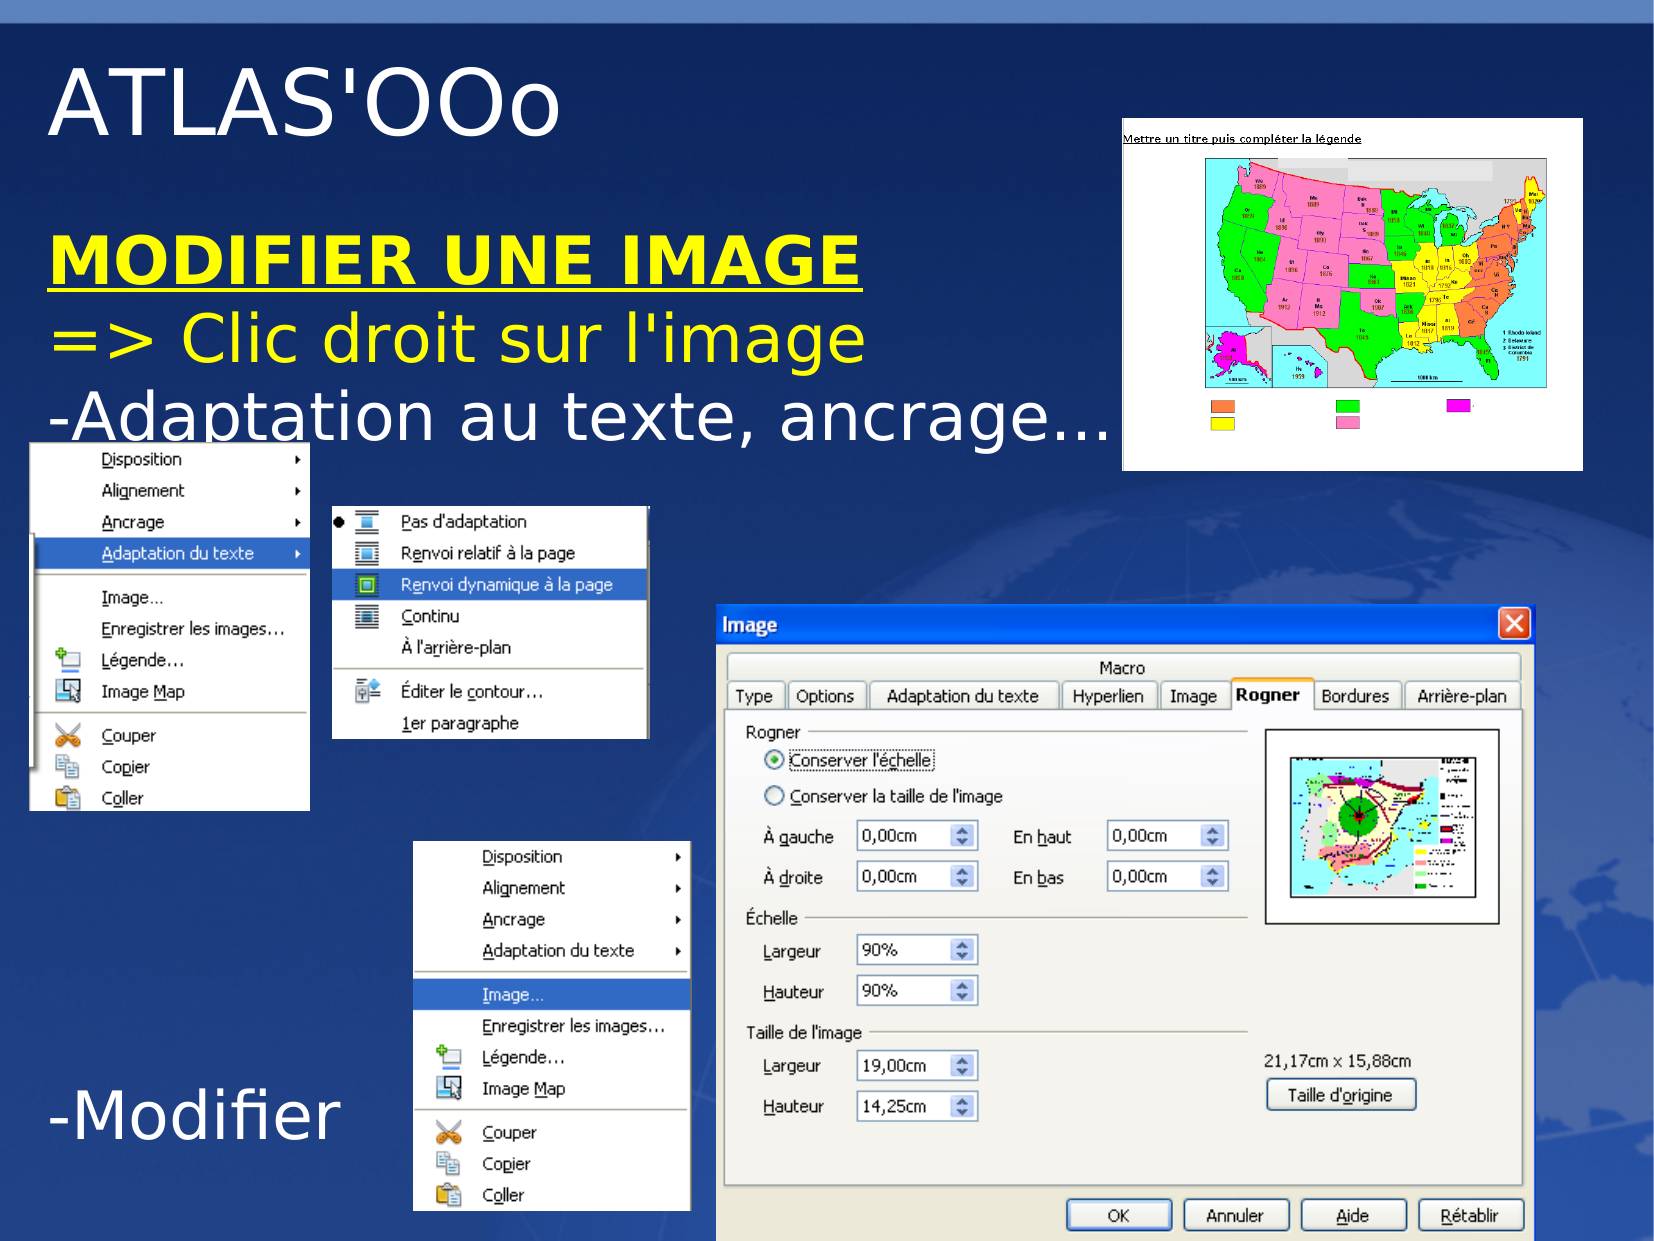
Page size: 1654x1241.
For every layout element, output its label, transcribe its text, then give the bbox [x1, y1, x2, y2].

picture [0, 0, 1654, 1241]
subtitle MODIFIER UNE IMAGE => Clic droit sur l'image -Adaptation au texte, ancrage... -Modifier [47, 144, 1536, 1234]
title ATLAS'OOo [47, 29, 1536, 144]
